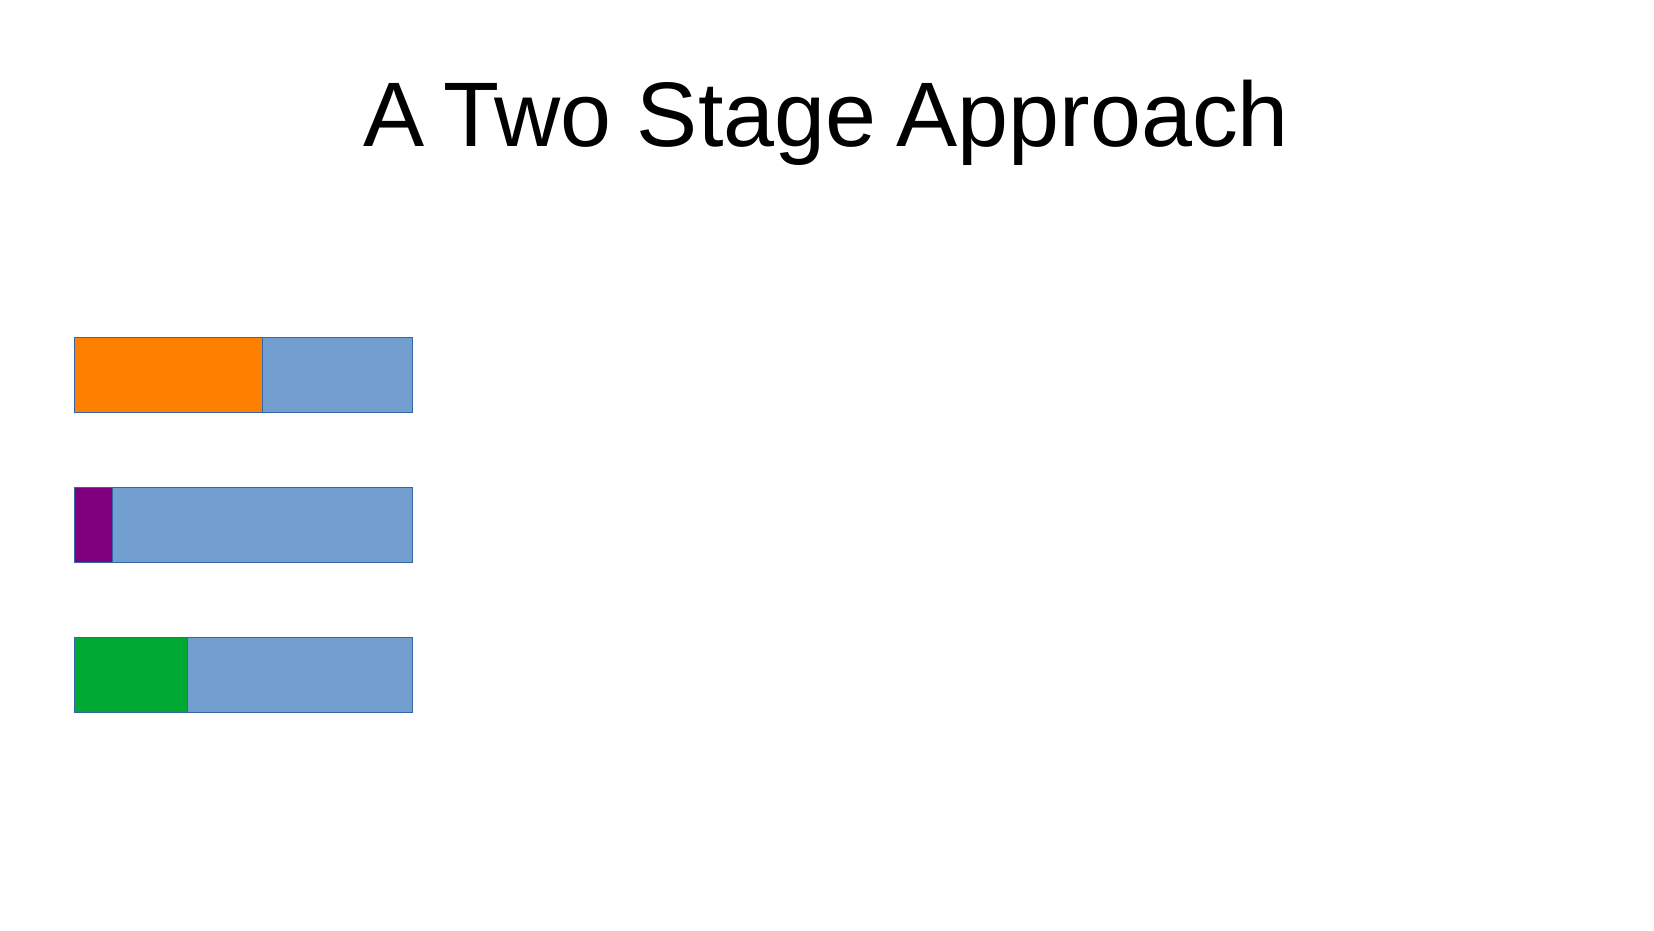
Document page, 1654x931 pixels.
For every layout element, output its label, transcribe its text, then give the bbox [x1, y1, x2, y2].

text_box [74, 337, 413, 413]
title A Two Stage Approach [82, 37, 1571, 193]
text_box [74, 487, 413, 563]
text_box [74, 637, 413, 713]
